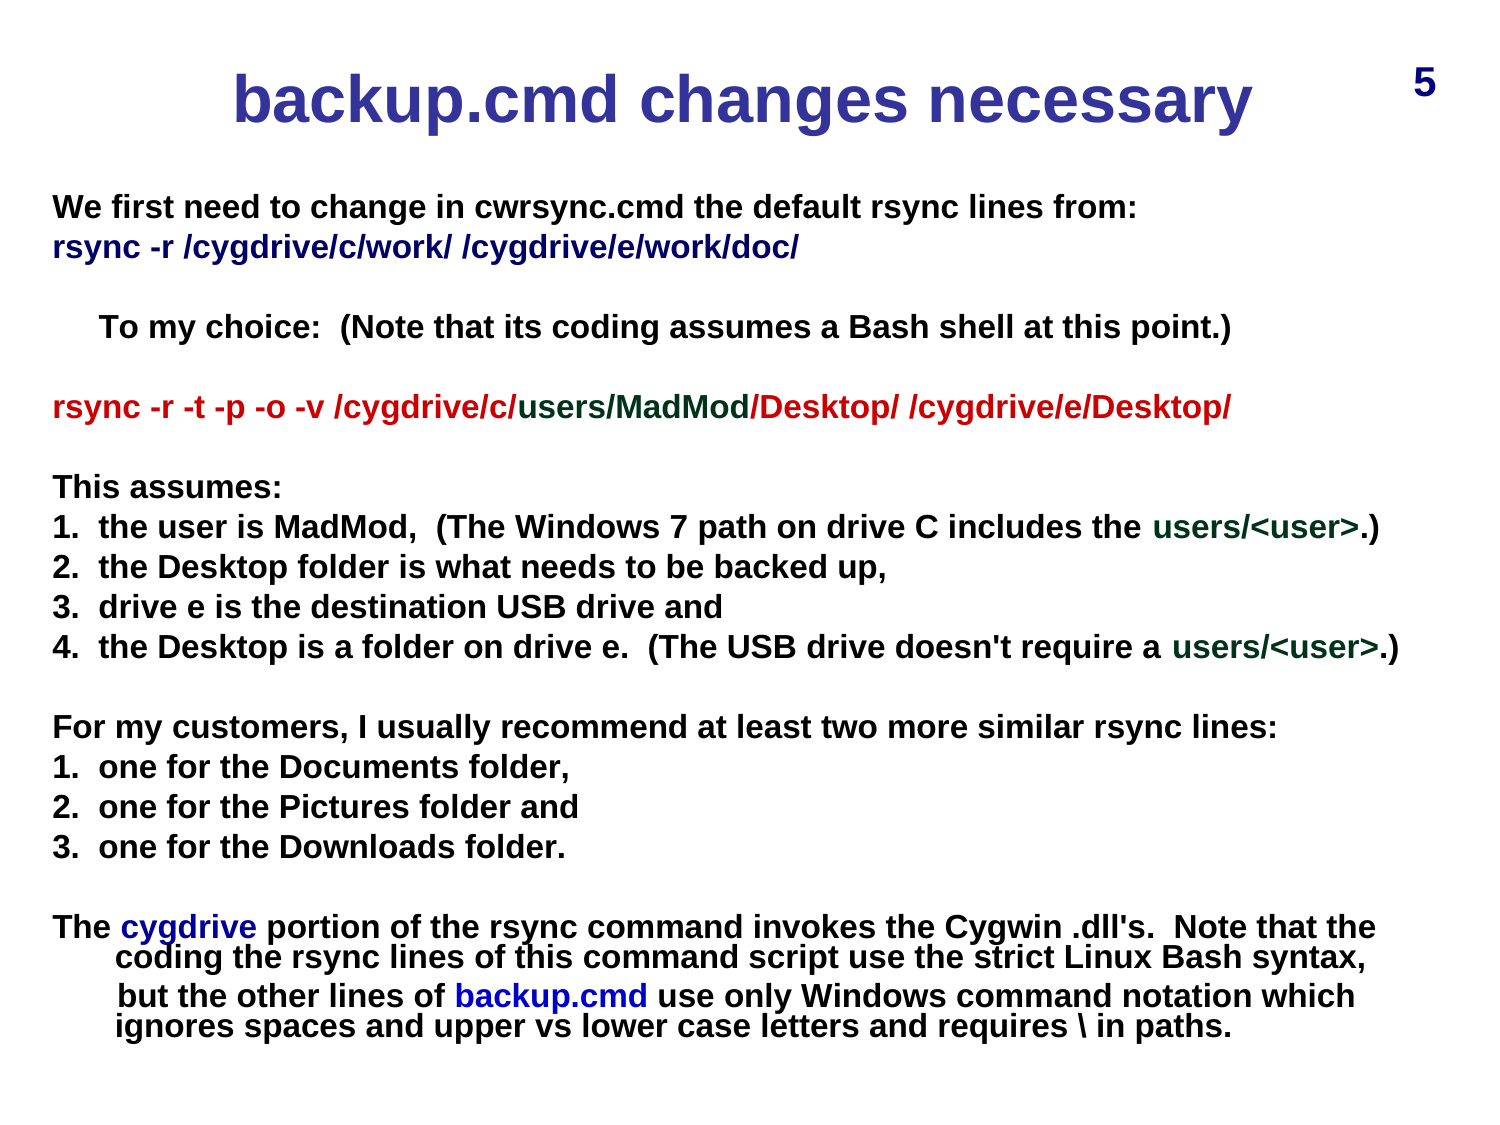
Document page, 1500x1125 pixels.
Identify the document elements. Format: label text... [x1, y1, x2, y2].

title backup.cmd changes necessary [37, 37, 1426, 150]
text_box 5 [1387, 47, 1463, 113]
list We first need to change in cwrsync.cmd the default rsync lines from: rsync -r /cygdrive/c/work/ /cygdrive/e/work/doc/ To my choice: (Note that its coding assumes a Bash shell at this point.) rsync -r -t -p -o -v /cygdrive/c/users/MadMod/Desktop/ /cygdrive/e/Desktop/ This assumes: 1. the user is MadMod, (The Windows 7 path on drive C includes the users/<user>.) 2. the Desktop folder is what needs to be backed up, 3. drive e is the destination USB drive and 4. the Desktop is a folder on drive e. (The USB drive doesn't require a users/<user>.) For my customers, I usually recommend at least two more similar rsync lines: 1. one for the Documents folder, 2. one for the Pictures folder and 3. one for the Downloads folder. The cygdrive portion of the rsync command invokes the Cygwin .dll's. Note that the coding the rsync lines of this command script use the strict Linux Bash syntax, but the other lines of backup.cmd use only Windows command notation which ignores spaces and upper vs lower case letters and requires \ in paths. [37, 187, 1463, 1116]
